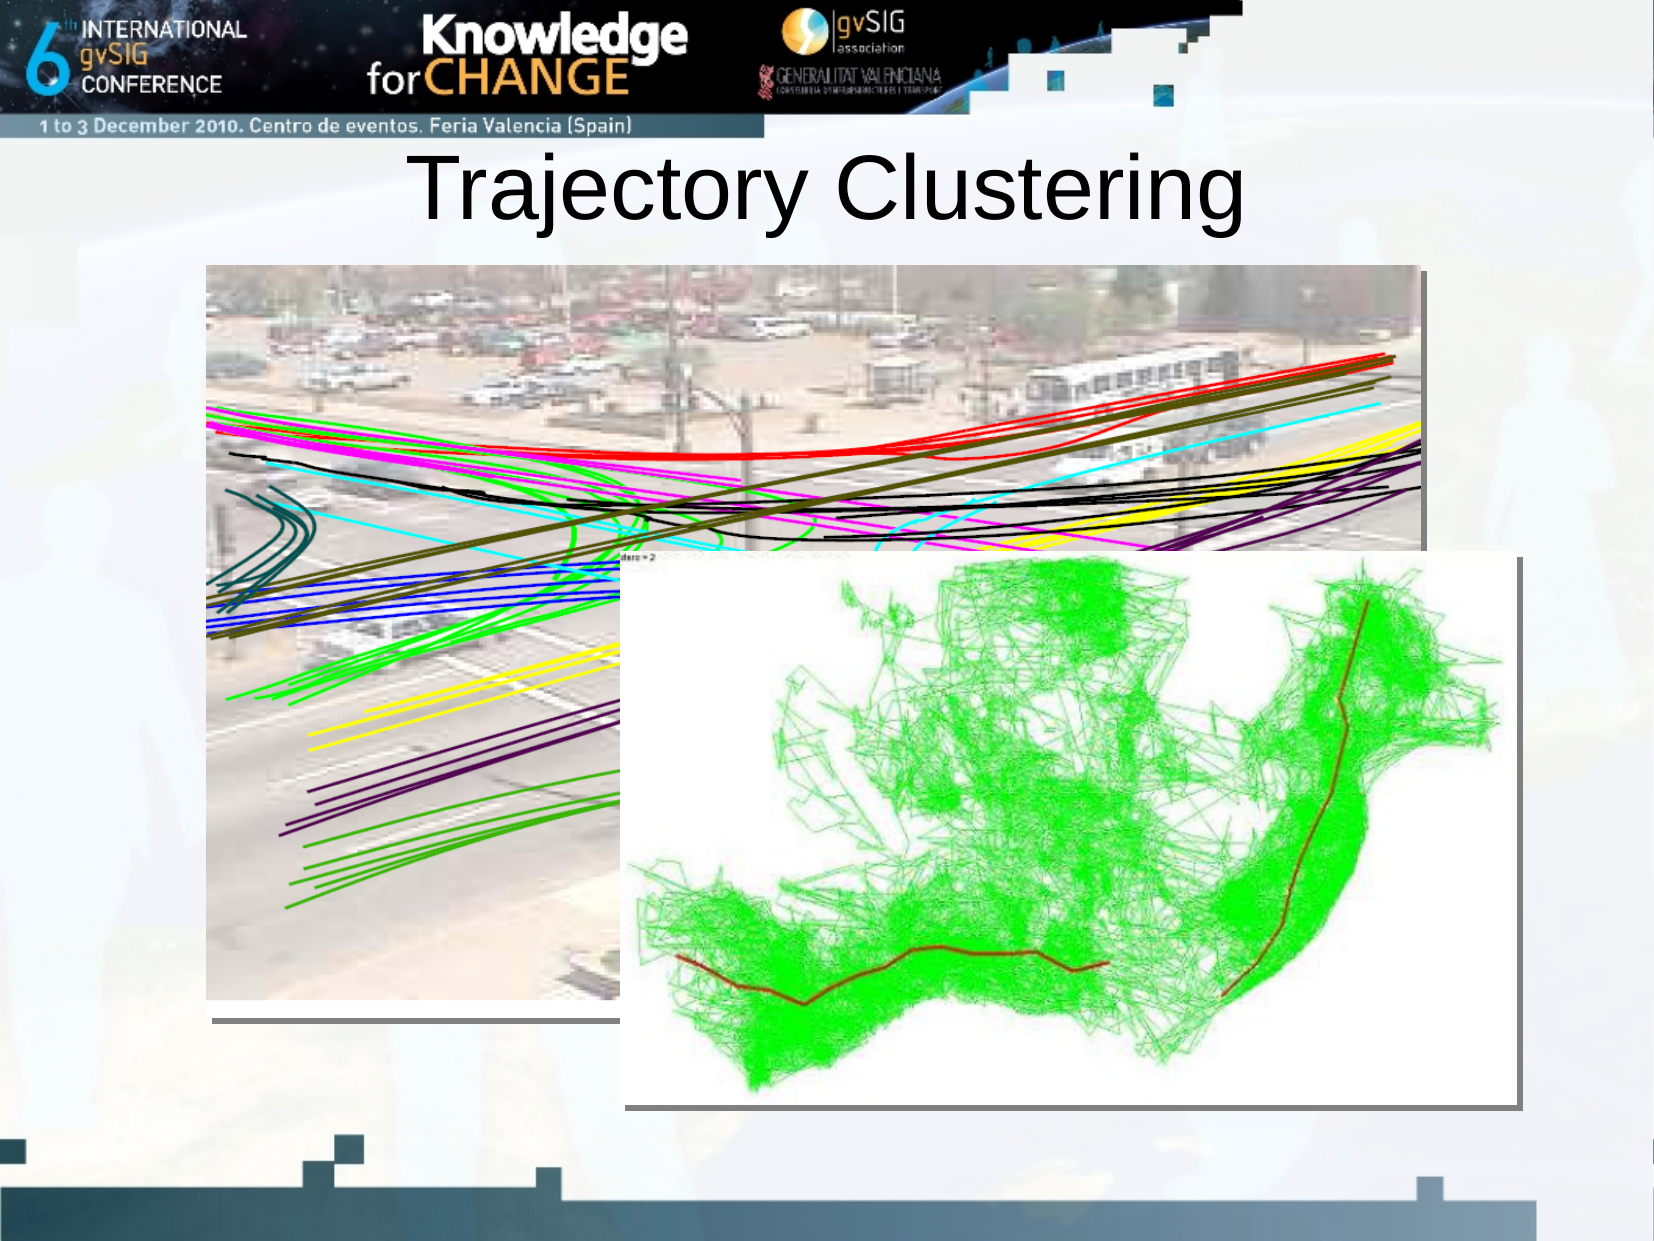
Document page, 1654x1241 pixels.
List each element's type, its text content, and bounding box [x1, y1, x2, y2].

title Trajectory Clustering [82, 92, 1571, 285]
picture [0, 0, 1654, 1241]
